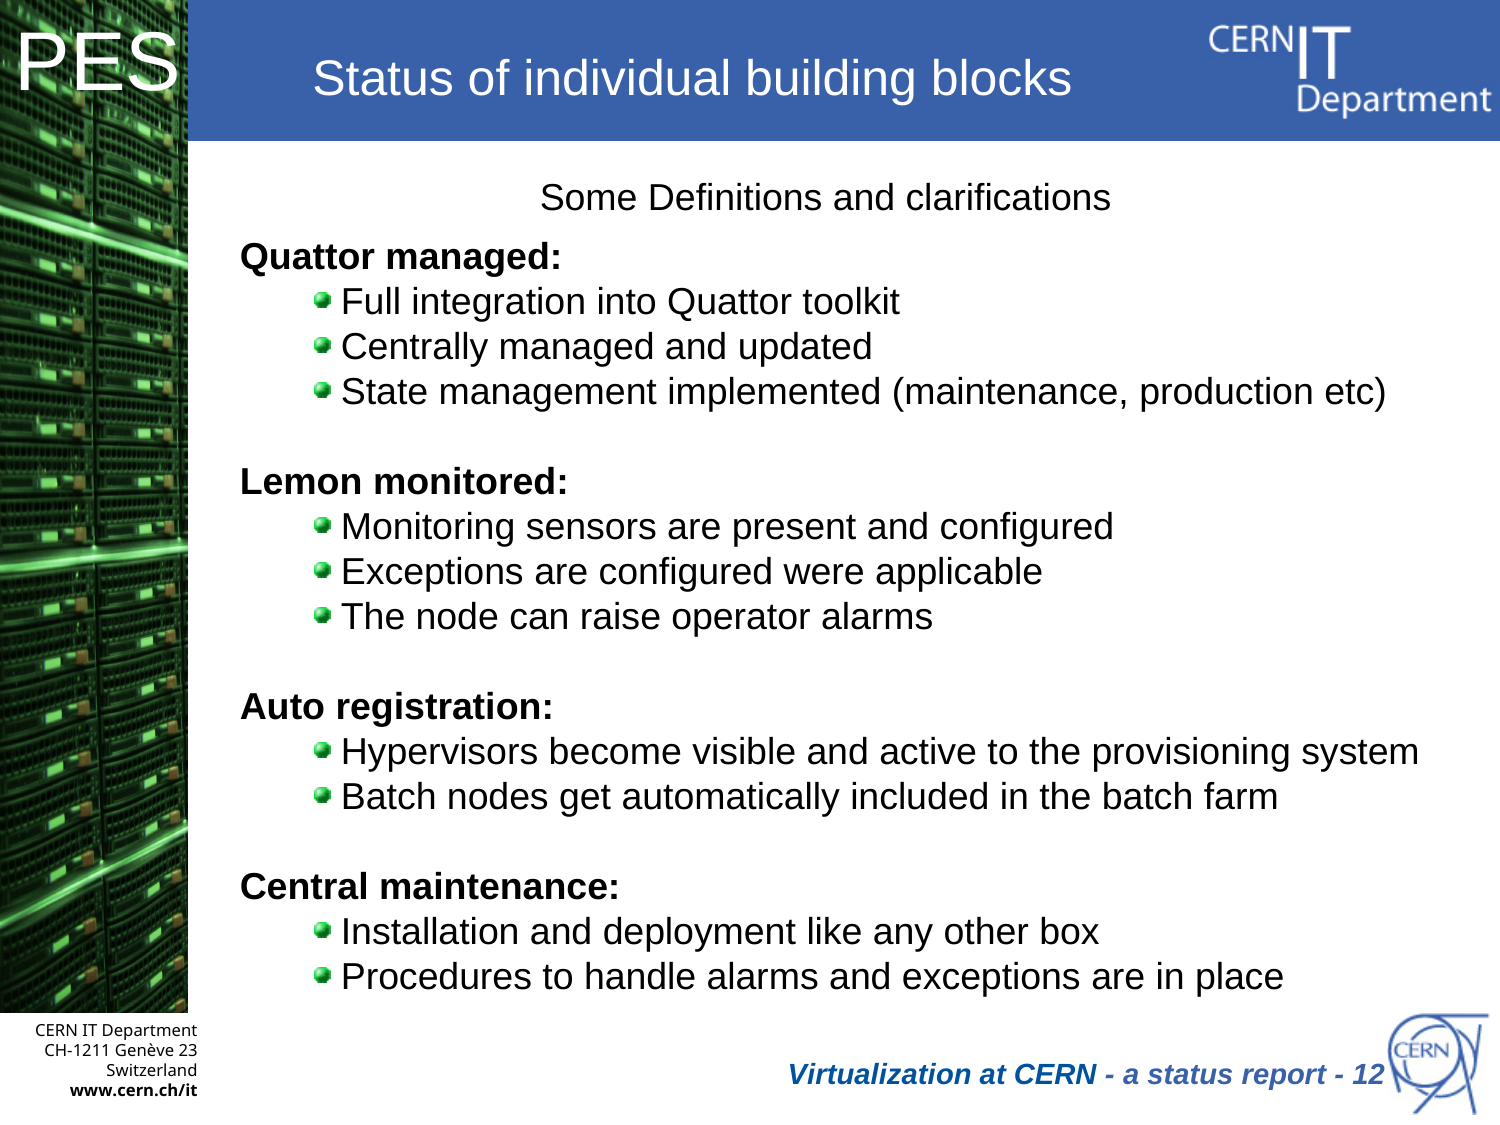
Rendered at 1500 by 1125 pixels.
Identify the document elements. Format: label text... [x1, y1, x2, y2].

text_box Status of individual building blocks [297, 37, 1088, 113]
text_box Quattor managed: Full integration into Quattor toolkit Centrally managed and updated State management implemented (maintenance, production etc) Lemon monitored: Monitoring sensors are present and configured Exceptions are configured were applicable The node can raise operator alarms Auto registration: Hypervisors become visible and active to the provisioning system Batch nodes get automatically included in the batch farm Central maintenance: Installation and deployment like any other box Procedures to handle alarms and exceptions are in place [225, 224, 1436, 1050]
picture [1387, 1012, 1490, 1115]
picture [0, 0, 1500, 1013]
text_box Some Definitions and clarifications [525, 165, 1127, 225]
